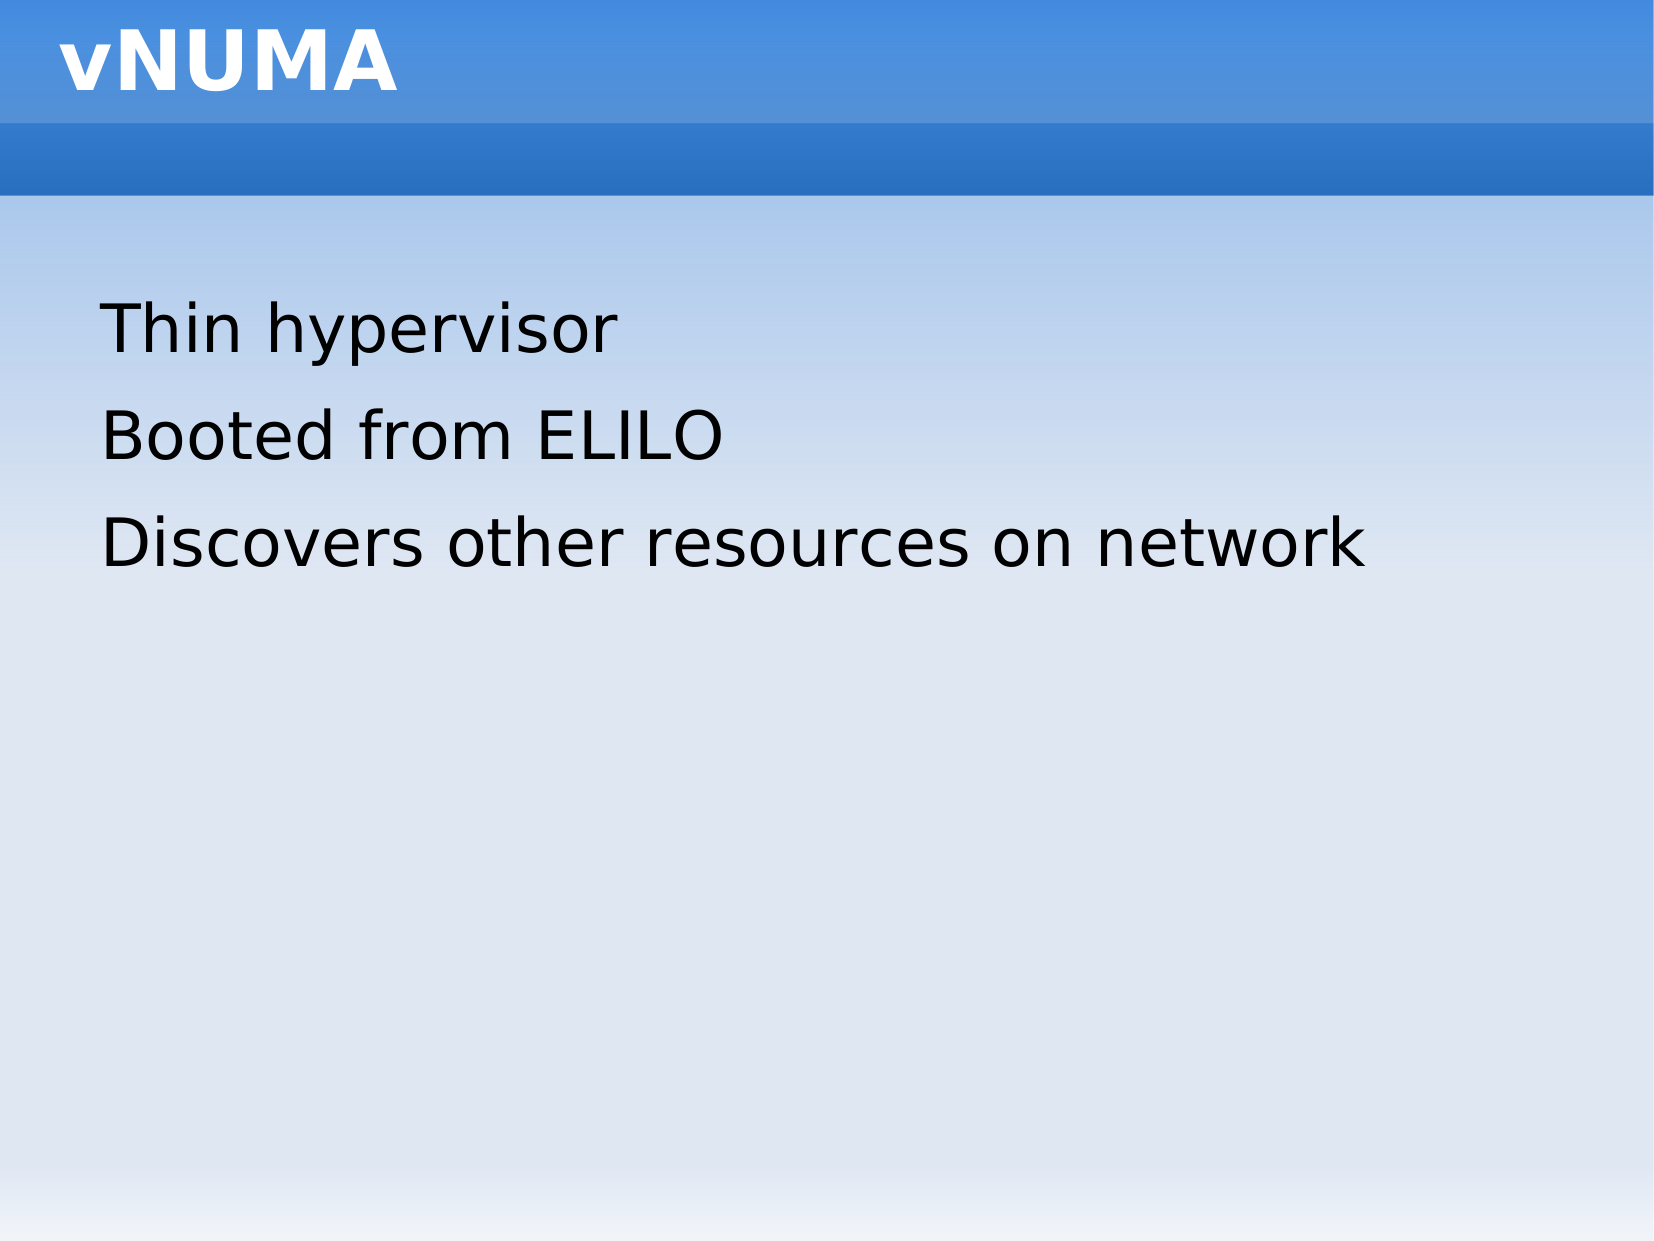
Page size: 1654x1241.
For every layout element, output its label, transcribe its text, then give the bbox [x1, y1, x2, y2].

title vNUMA [59, 2, 1595, 121]
list Thin hypervisor Booted from ELILO Discovers other resources on network [82, 290, 1571, 1094]
picture [0, 0, 1654, 1241]
